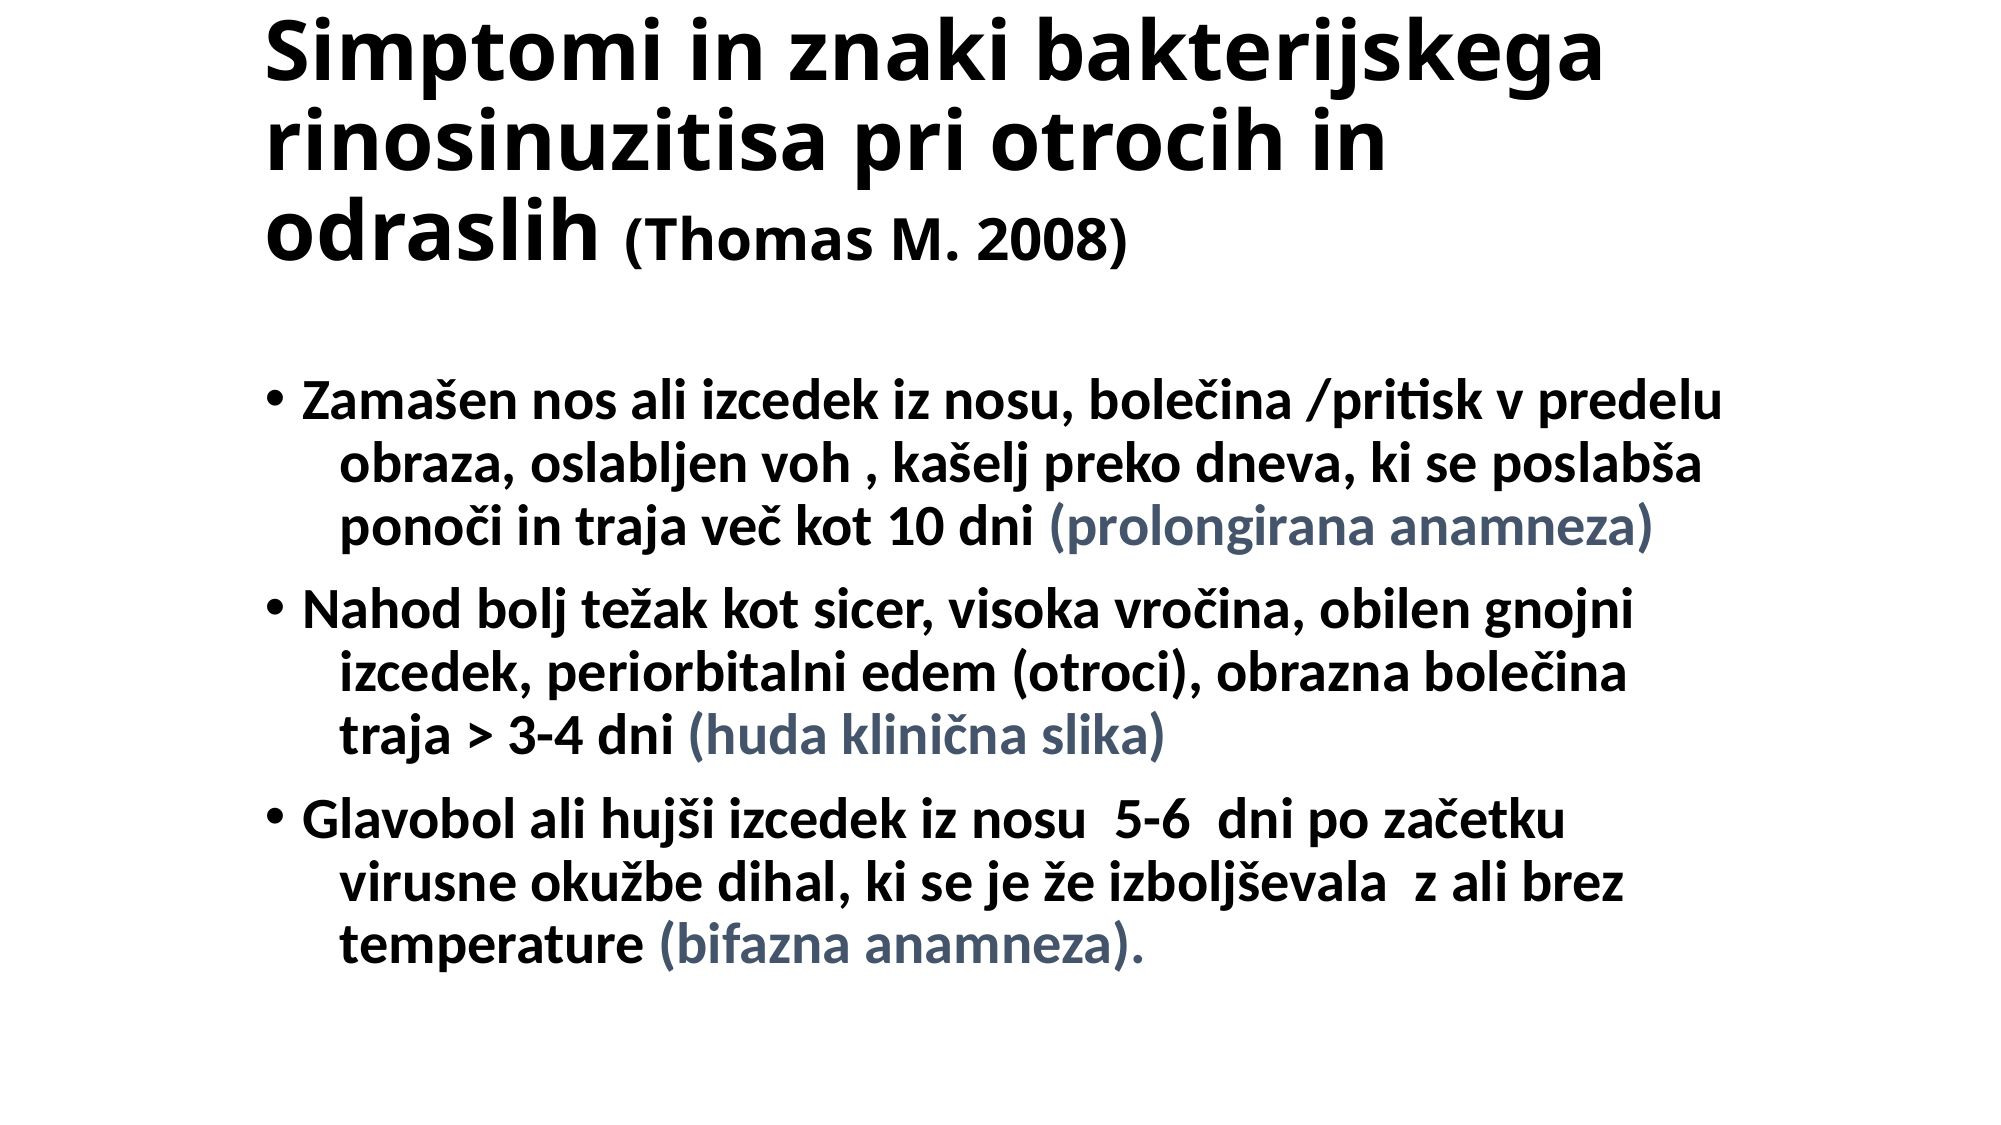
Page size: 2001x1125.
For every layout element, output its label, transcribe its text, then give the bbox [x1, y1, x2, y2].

title Simptomi in znaki bakterijskega rinosinuzitisa pri otrocih in odraslih (Thomas M. 2008) [249, 0, 1750, 288]
list Zamašen nos ali izcedek iz nosu, bolečina /pritisk v predelu obraza, oslabljen voh , kašelj preko dneva, ki se poslabša ponoči in traja več kot 10 dni (prolongirana anamneza) Nahod bolj težak kot sicer, visoka vročina, obilen gnojni izcedek, periorbitalni edem (otroci), obrazna bolečina traja > 3-4 dni (huda klinična slika) Glavobol ali hujši izcedek iz nosu 5-6 dni po začetku virusne okužbe dihal, ki se je že izboljševala z ali brez temperature (bifazna anamneza). [249, 361, 1750, 1125]
